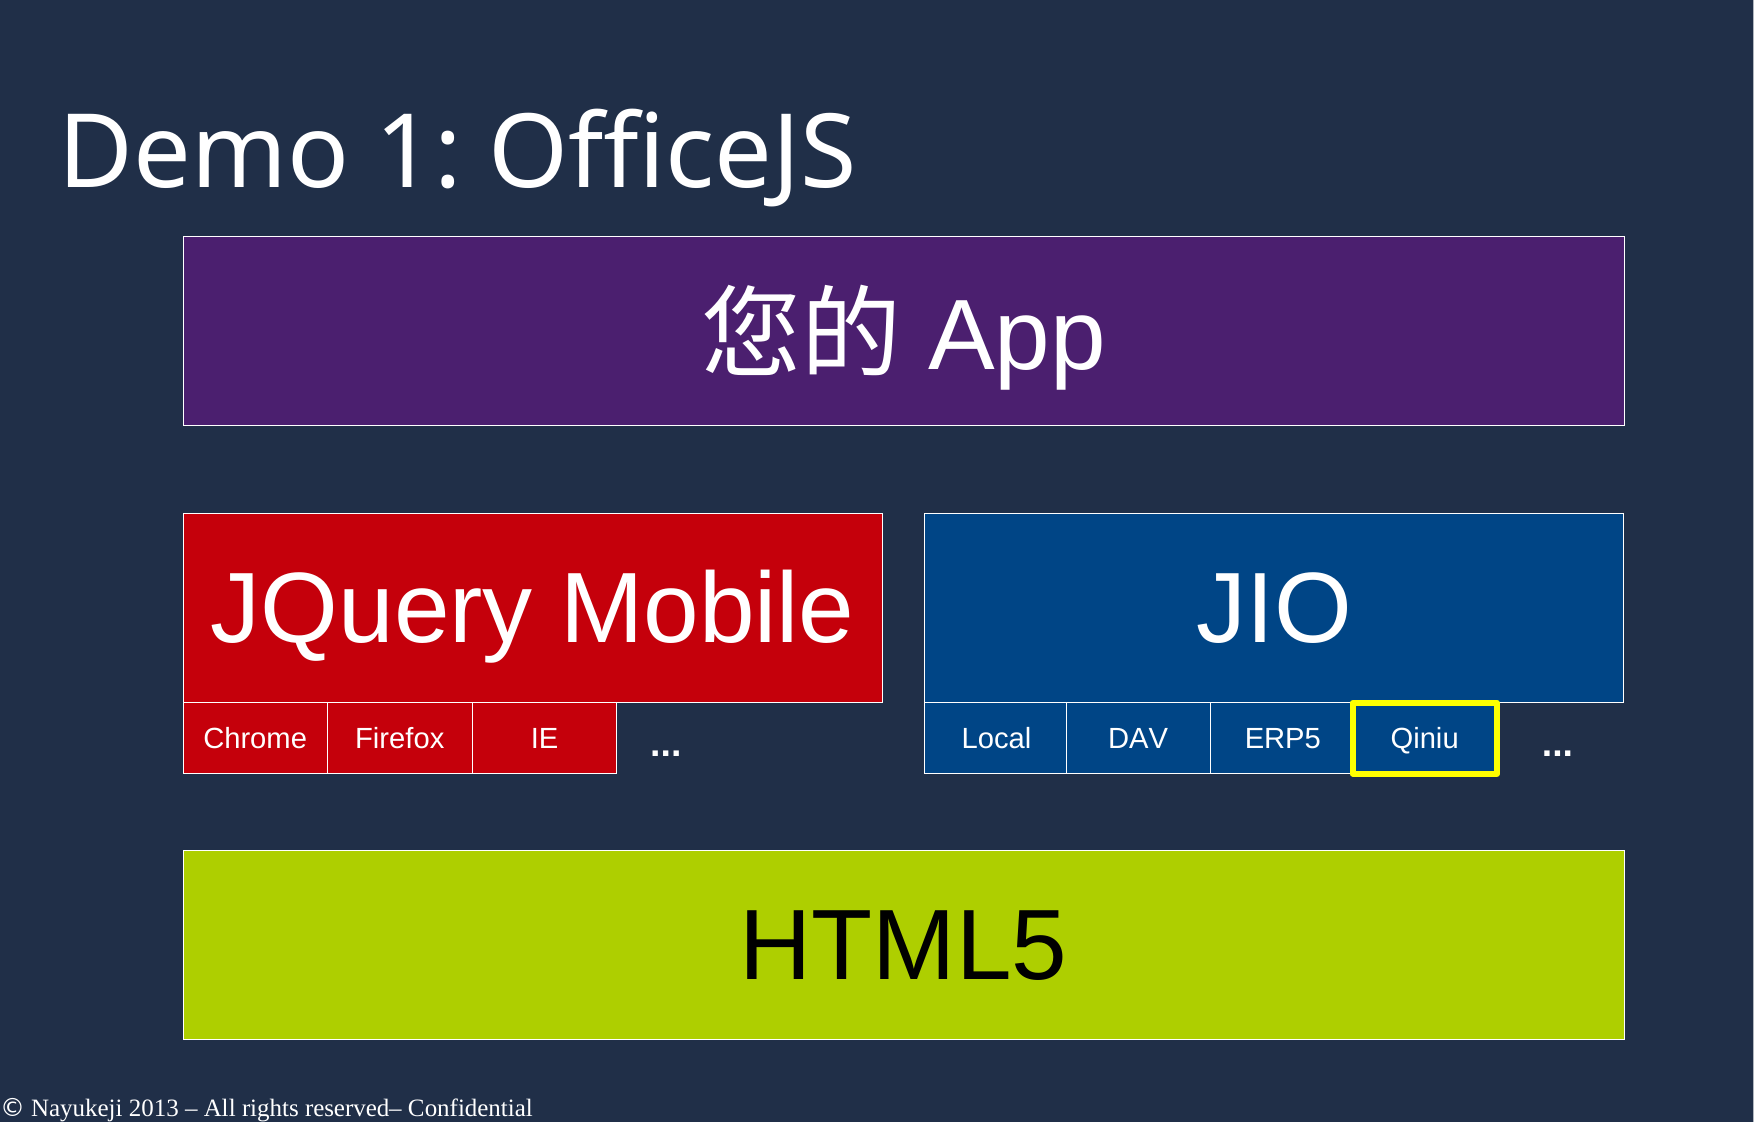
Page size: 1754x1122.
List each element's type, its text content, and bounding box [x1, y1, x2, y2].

text_box Qiniu [1352, 702, 1497, 774]
text_box DAV [1066, 702, 1210, 774]
text_box Chrome [183, 702, 327, 774]
text_box JIO [924, 513, 1624, 703]
text_box ... [1497, 707, 1619, 780]
text_box ... [605, 707, 727, 780]
text_box Local [924, 702, 1066, 774]
text_box ERP5 [1210, 702, 1352, 774]
text_box HTML5 [183, 850, 1625, 1040]
text_box Firefox [327, 702, 472, 774]
text_box JQuery Mobile [183, 513, 883, 703]
text_box IE [472, 702, 617, 774]
title Demo 1: OfficeJS [59, 59, 1695, 237]
text_box 您的App [183, 236, 1625, 426]
